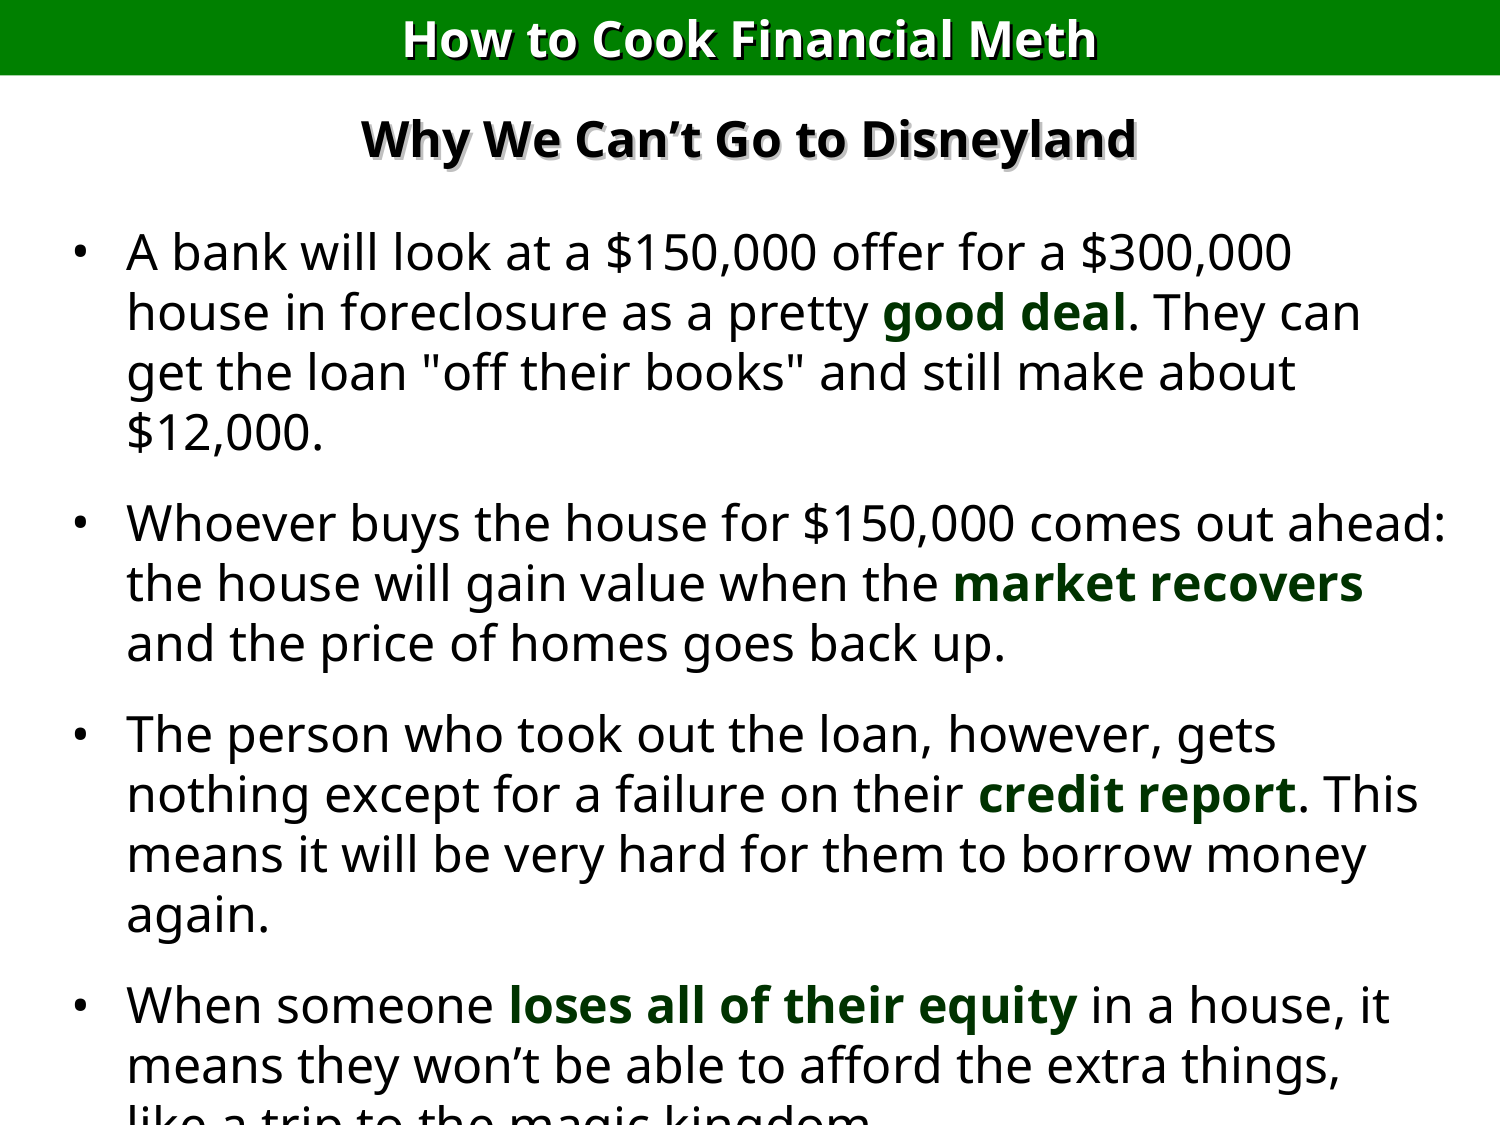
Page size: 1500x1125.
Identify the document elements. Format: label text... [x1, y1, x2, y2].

text_box How to Cook Financial Meth [0, 0, 1500, 76]
title Why We Can’t Go to Disneyland [112, 99, 1388, 176]
text_box A bank will look at a $150,000 offer for a $300,000 house in foreclosure as a pretty good deal. They can get the loan "off their books" and still make about $12,000. Whoever buys the house for $150,000 comes out ahead: the house will gain value when the market recovers and the price of homes goes back up. The person who took out the loan, however, gets nothing except for a failure on their credit report. This means it will be very hard for them to borrow money again. When someone loses all of their equity in a house, it means they won’t be able to afford the extra things, like a trip to the magic kingdom. [37, 212, 1463, 1125]
